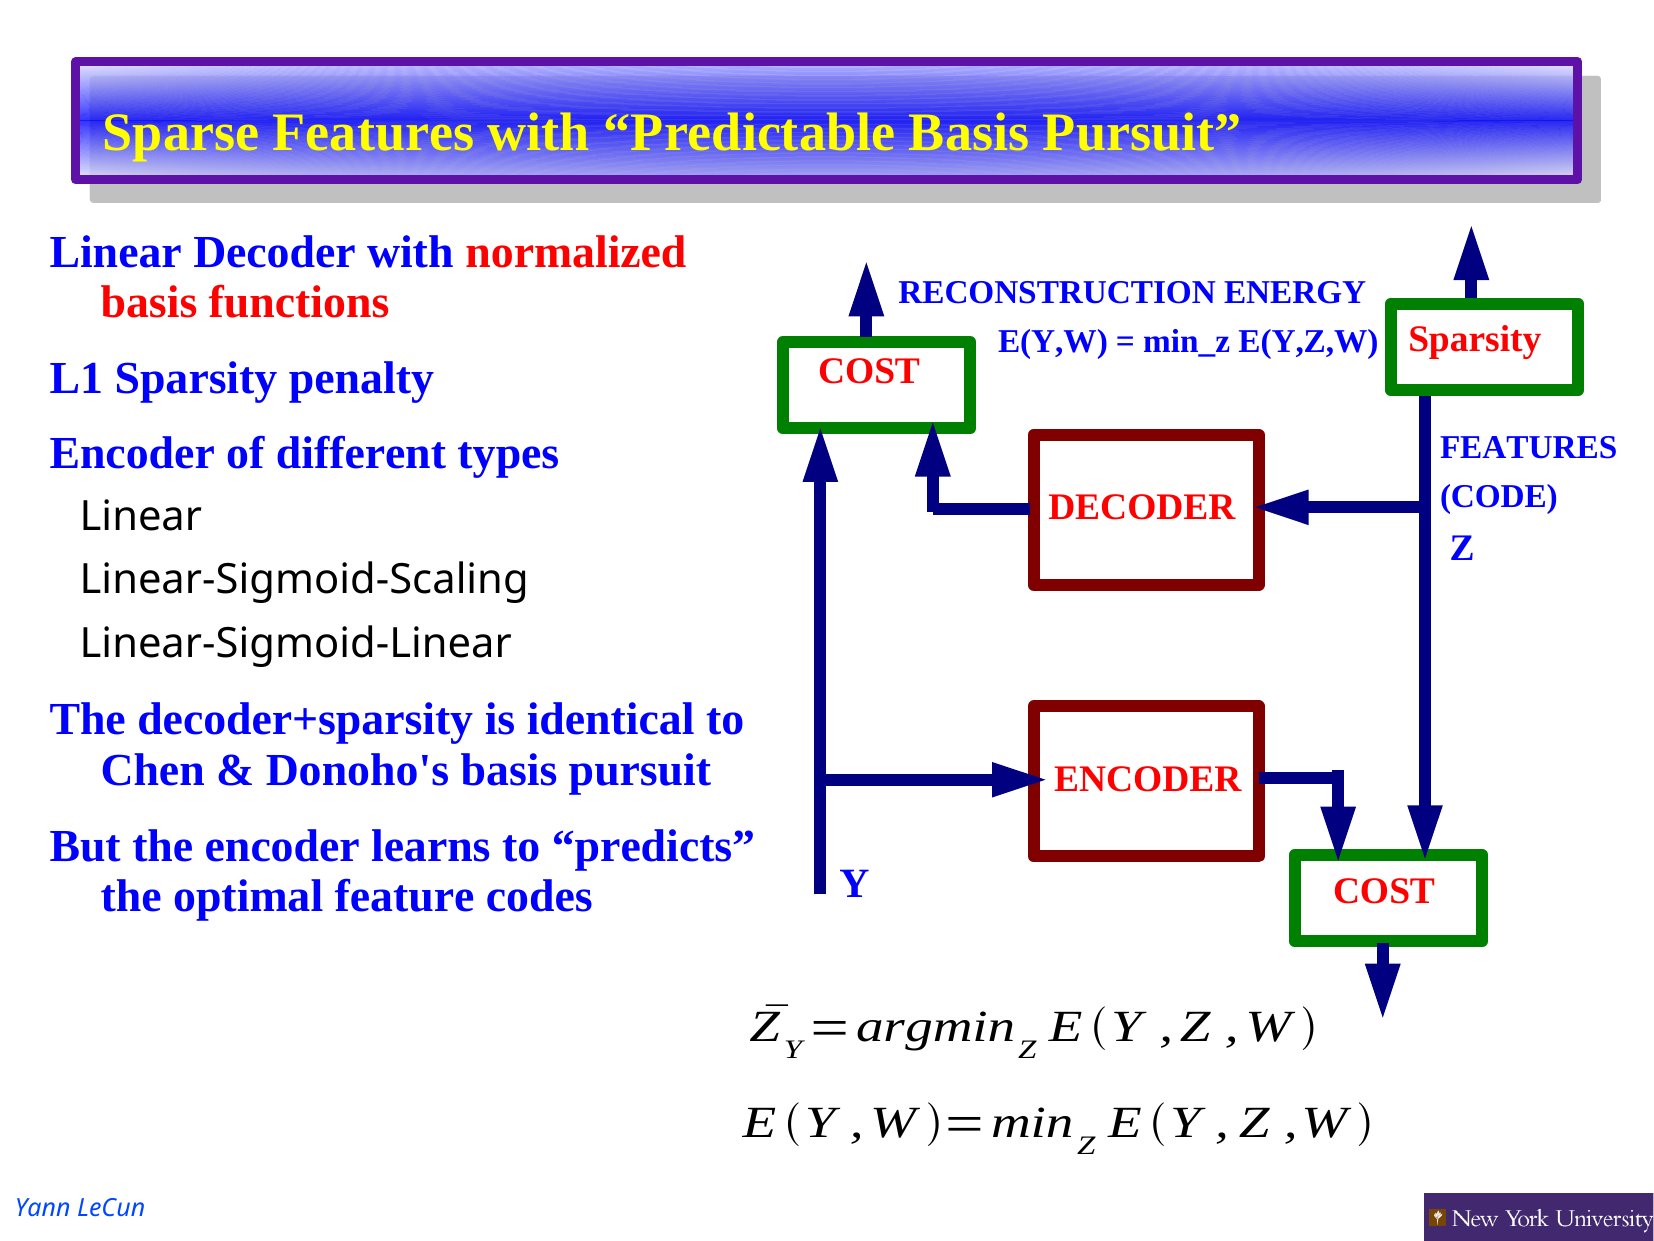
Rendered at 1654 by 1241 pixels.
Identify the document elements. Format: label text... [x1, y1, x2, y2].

list Linear Decoder with normalized basis functions L1 Sparsity penalty Encoder of different types Linear Linear-Sigmoid-Scaling Linear-Sigmoid-Linear The decoder+sparsity is identical to Chen & Donoho's basis pursuit But the encoder learns to “predicts” the optimal feature codes [49, 226, 792, 1186]
title Sparse Features with “Predictable Basis Pursuit” [75, 61, 1578, 180]
picture [1424, 1193, 1654, 1241]
text_box ENCODER [1033, 744, 1297, 847]
text_box DECODER [1027, 472, 1291, 575]
text_box RECONSTRUCTION ENERGY E(Y,W) = min_z E(Y,Z,W) [877, 260, 1462, 400]
text_box COST [1312, 856, 1491, 959]
text_box Y [818, 847, 948, 954]
text_box FEATURES (CODE) Z [1431, 415, 1648, 634]
text_box Sparsity [1387, 304, 1579, 407]
chart [732, 991, 1330, 1067]
text_box COST [797, 336, 1060, 439]
chart [725, 1087, 1388, 1163]
